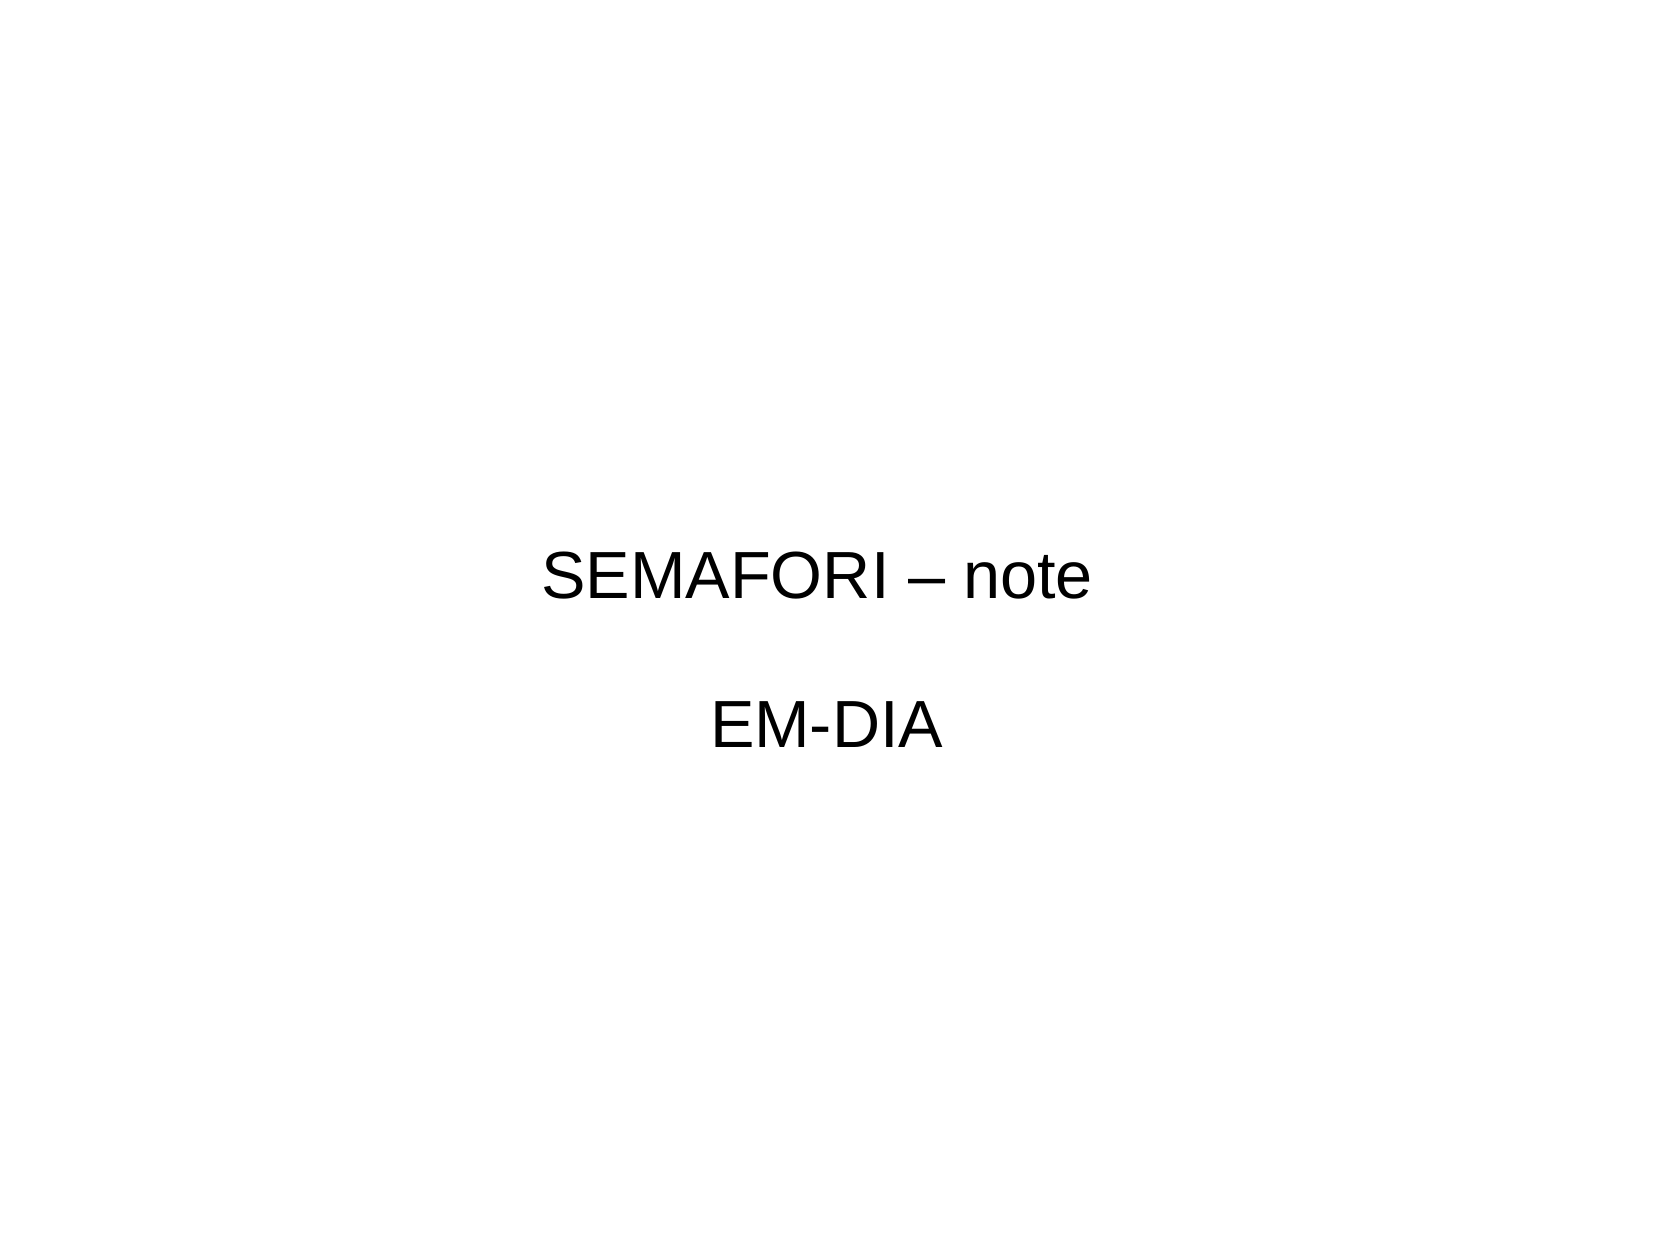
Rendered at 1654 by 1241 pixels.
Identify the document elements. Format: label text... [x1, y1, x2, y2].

subtitle SEMAFORI – note EM-DIA [82, 290, 1571, 1010]
